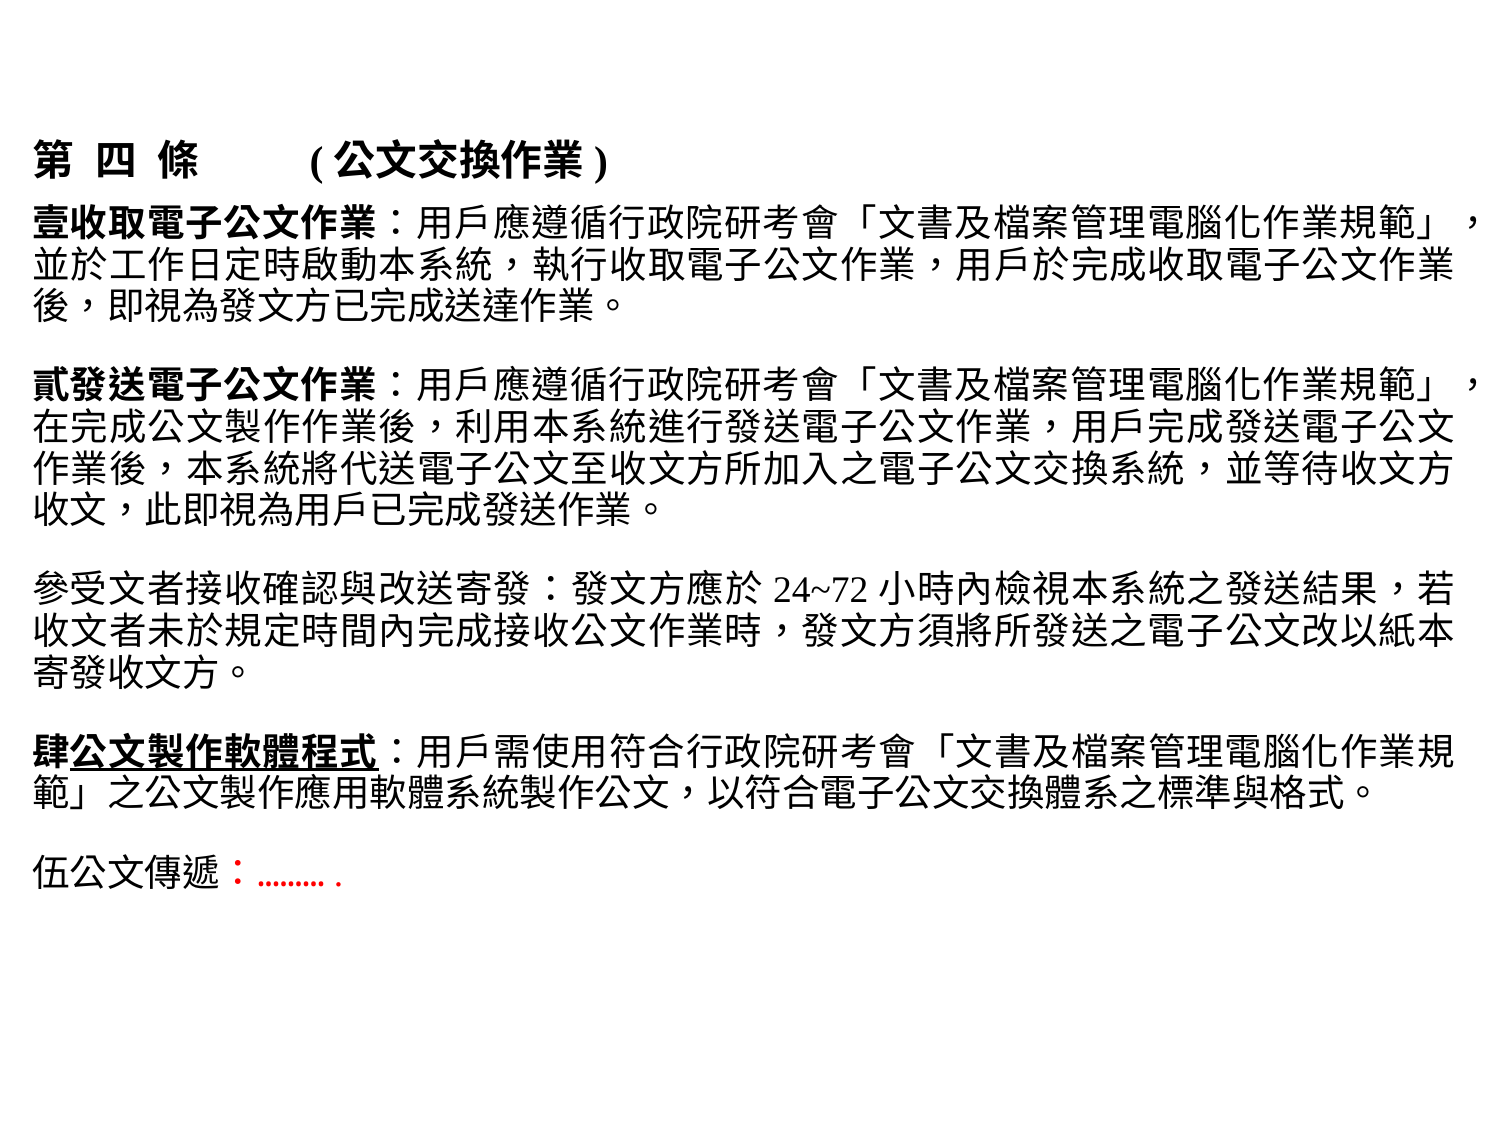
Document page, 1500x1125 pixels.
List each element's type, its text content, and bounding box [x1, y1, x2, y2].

text_box 第 四 條 (公文交換作業) 收取電子公文作業：用戶應遵循行政院研考會「文書及檔案管理電腦化作業規範」，並於工作日定時啟動本系統，執行收取電子公文作業，用戶於完成收取電子公文作業後，即視為發文方已完成送達作業。 發送電子公文作業：用戶應遵循行政院研考會「文書及檔案管理電腦化作業規範」，在完成公文製作作業後，利用本系統進行發送電子公文作業，用戶完成發送電子公文作業後，本系統將代送電子公文至收文方所加入之電子公文交換系統，並等待收文方收文，此即視為用戶已完成發送作業。 受文者接收確認與改送寄發：發文方應於24~72小時內檢視本系統之發送結果，若收文者未於規定時間內完成接收公文作業時，發文方須將所發送之電子公文改以紙本寄發收文方。 公文製作軟體程式：用戶需使用符合行政院研考會「文書及檔案管理電腦化作業規範」之公文製作應用軟體系統製作公文，以符合電子公文交換體系之標準與格式。 公文傳遞：………. [17, 113, 1471, 981]
